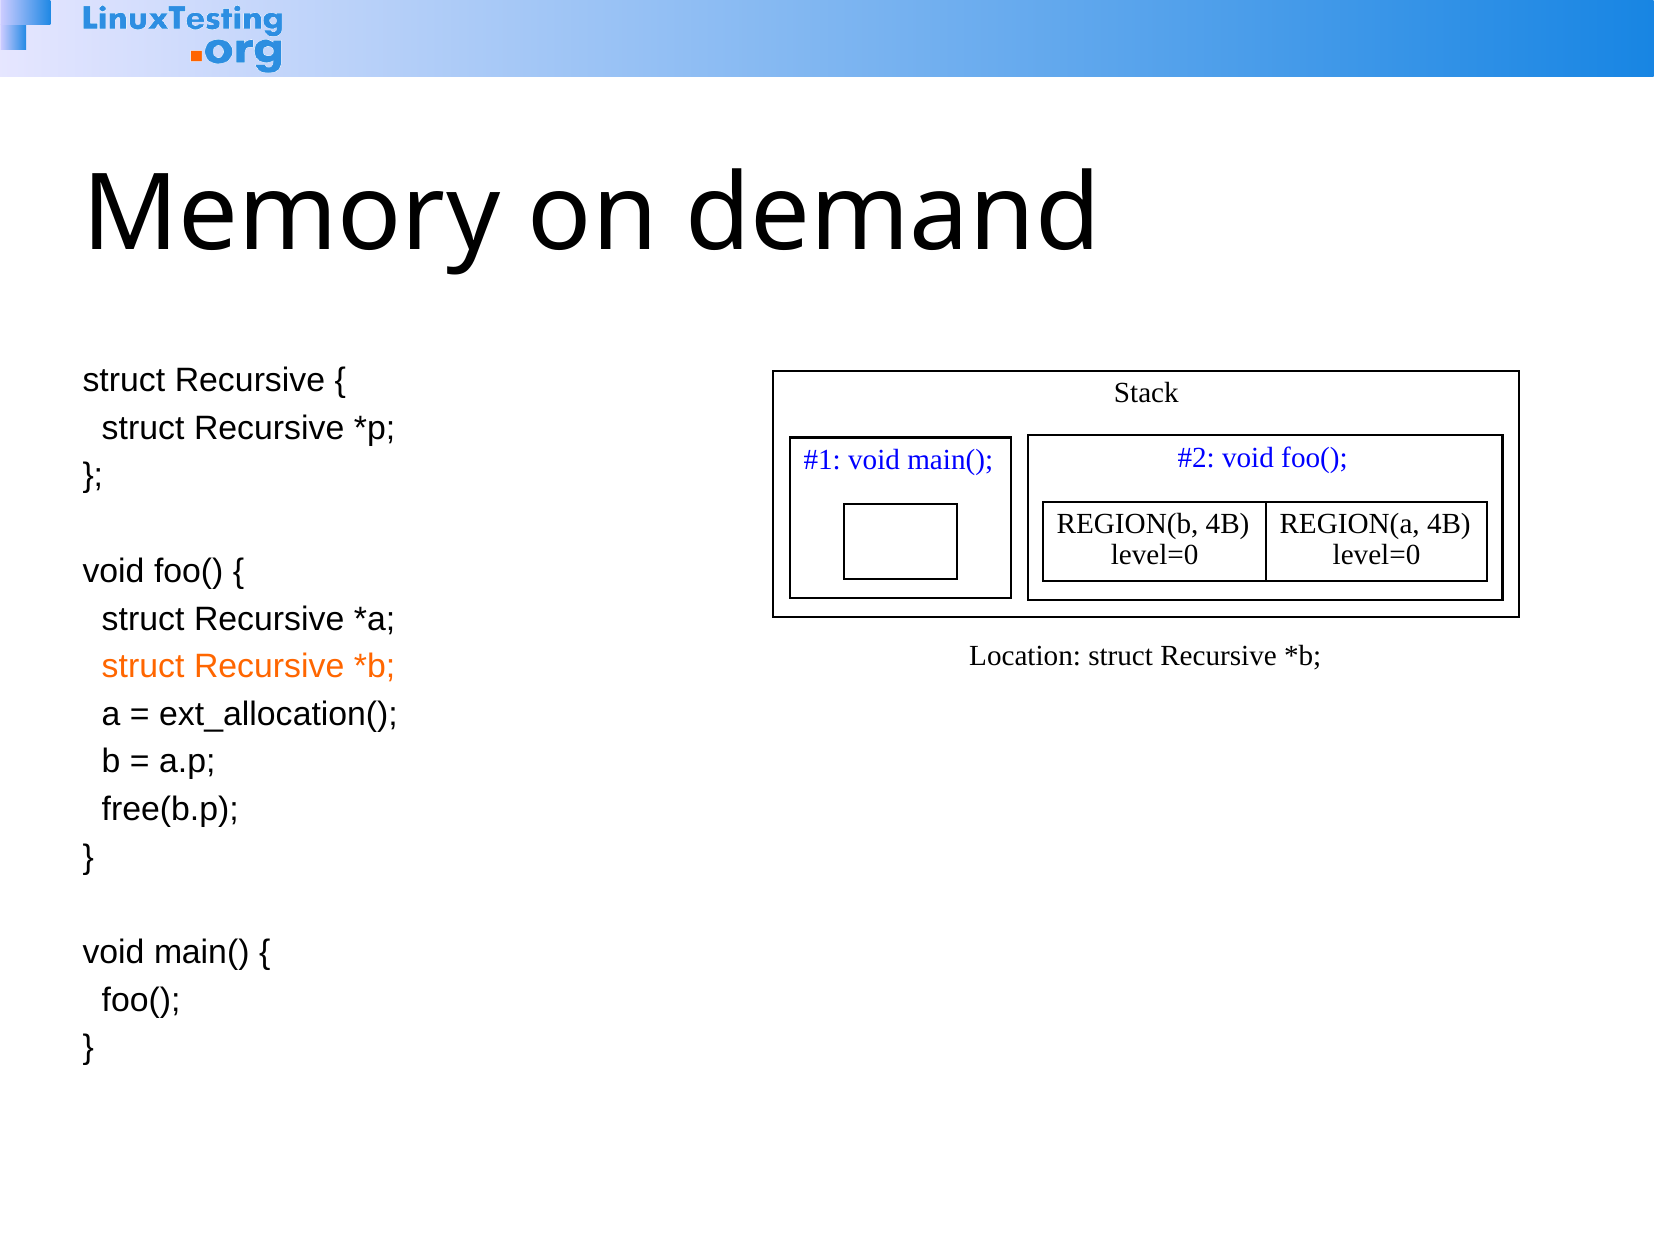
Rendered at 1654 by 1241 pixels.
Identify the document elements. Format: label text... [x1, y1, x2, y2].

picture [83, 5, 282, 73]
list struct Recursive { struct Recursive *p; }; void foo() { struct Recursive *a; struct Recursive *b; a = ext_allocation(); b = a.p; free(b.p); } void main() { foo(); } [82, 358, 809, 1078]
title Memory on demand [82, 76, 1571, 336]
picture [747, 345, 1546, 691]
